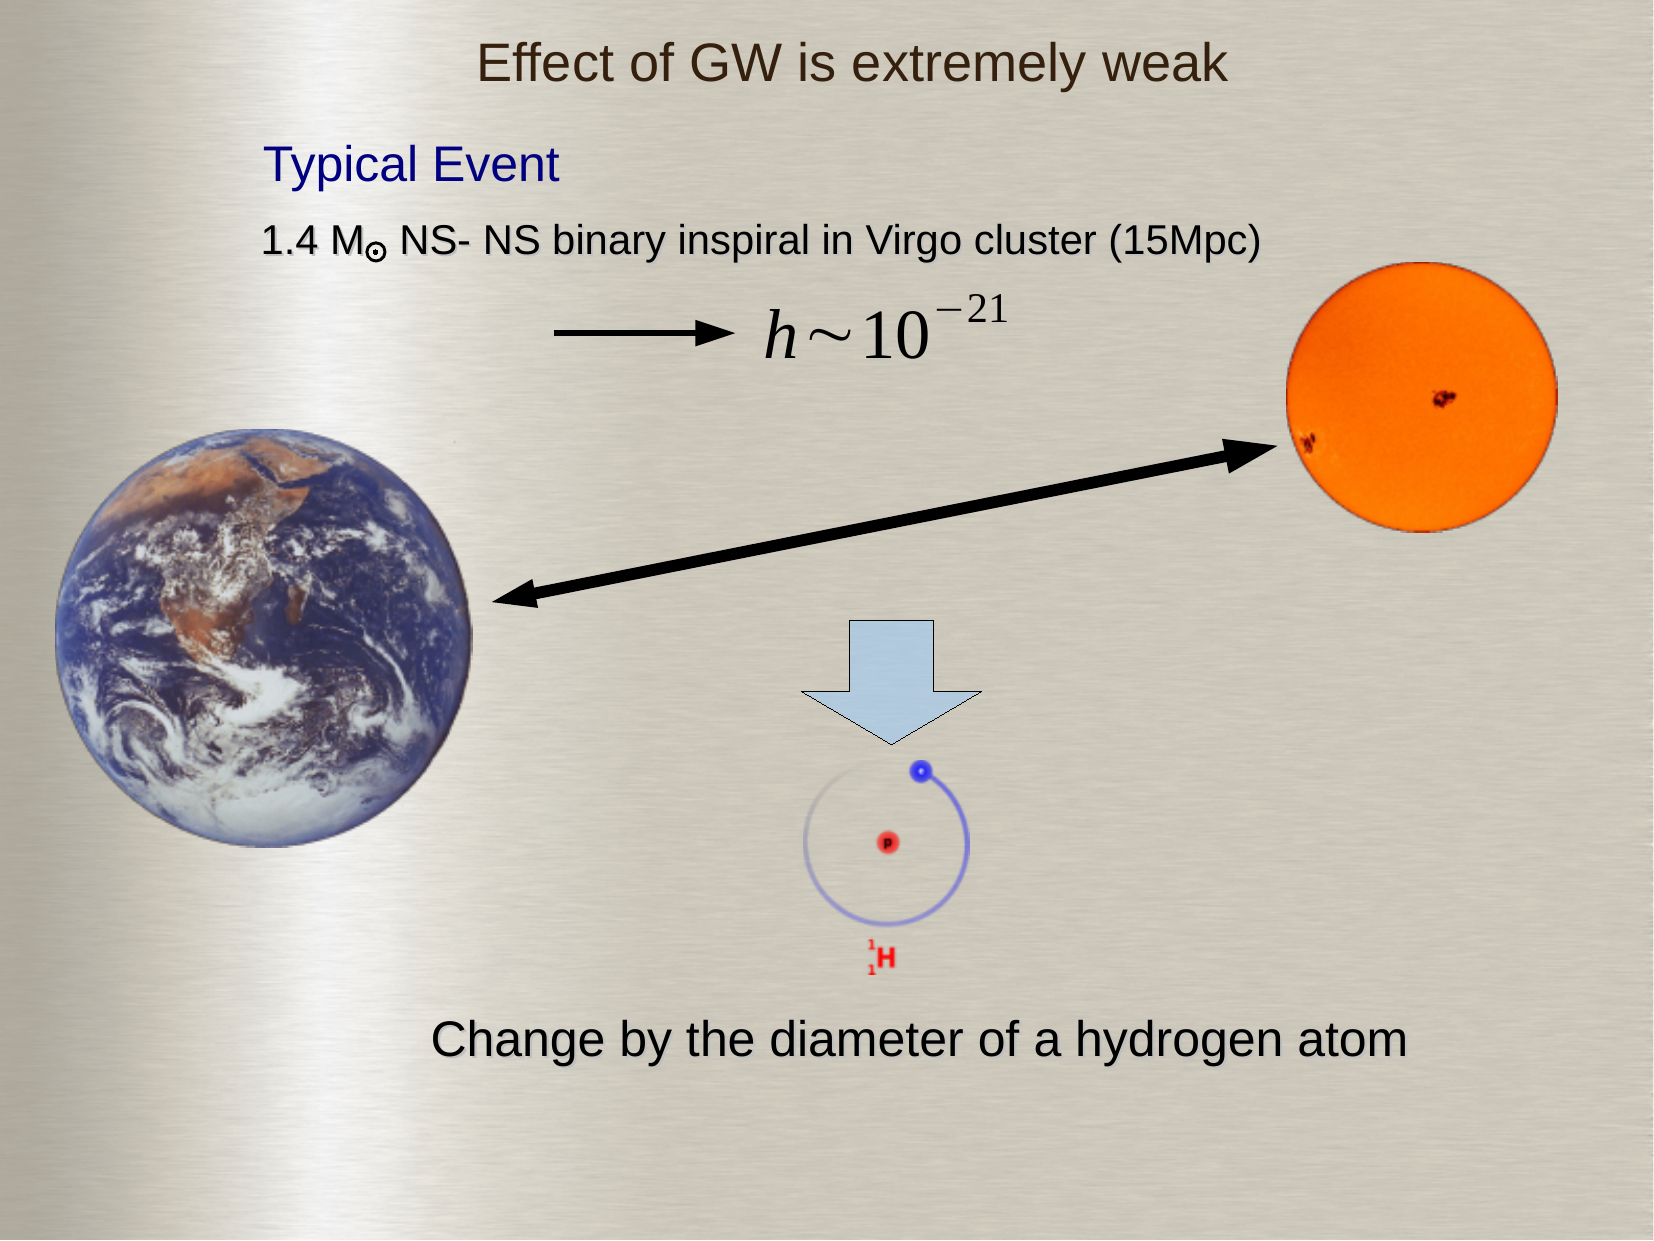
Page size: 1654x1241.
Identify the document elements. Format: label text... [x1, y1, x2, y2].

text_box Change by the diameter of a hydrogen atom [415, 1004, 1403, 1075]
chart [754, 285, 1016, 373]
text_box [801, 620, 982, 745]
picture [0, 0, 1654, 1240]
text_box Typical Event [248, 128, 570, 200]
text_box 1.4 M NS- NS binary inspiral in Virgo cluster (15Mpc) [245, 209, 1278, 271]
text_box Effect of GW is extremely weak [461, 25, 1246, 101]
